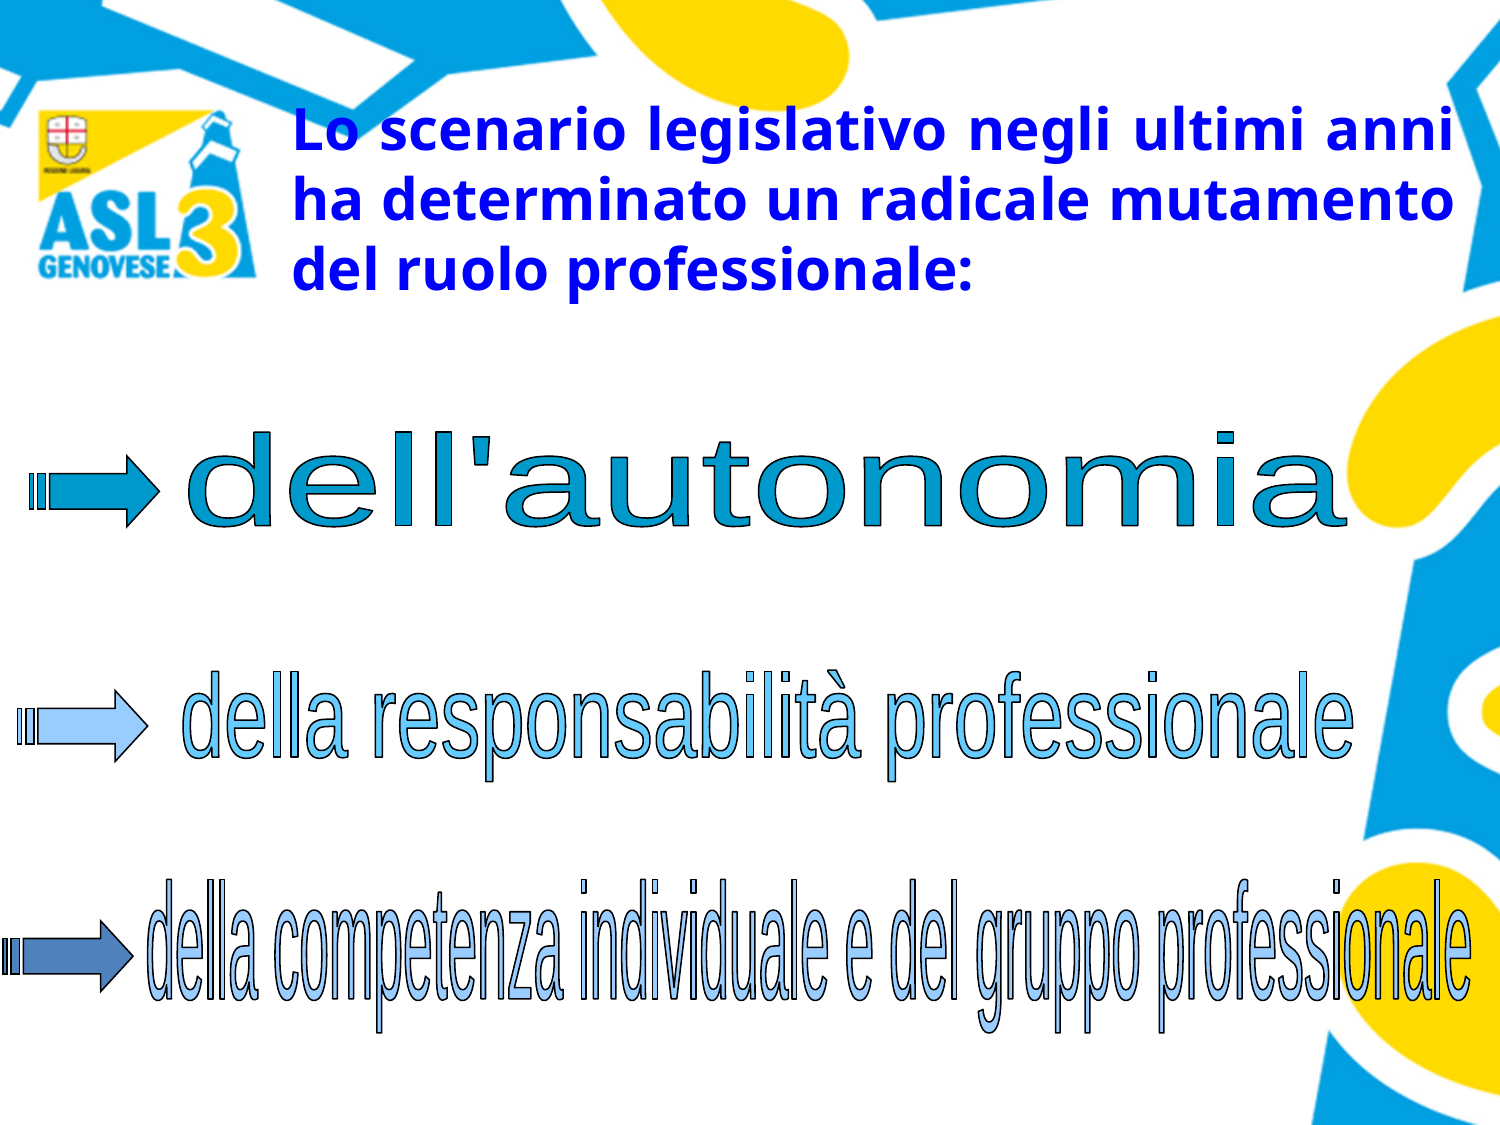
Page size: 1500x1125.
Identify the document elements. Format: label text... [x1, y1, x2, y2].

text_box della competenza individuale e del gruppo professionale [701, 879, 726, 1001]
text_box della responsabilità professionale [795, 680, 816, 759]
text_box della responsabilità professionale [306, 693, 348, 759]
text_box della responsabilità professionale [1023, 693, 1061, 759]
text_box della competenza individuale e del gruppo professionale [449, 910, 475, 1001]
text_box [29, 473, 34, 510]
text_box della competenza individuale e del gruppo professionale [1233, 879, 1248, 999]
text_box della responsabilità professionale [956, 693, 995, 759]
text_box dell'autonomia [960, 456, 1047, 527]
text_box della competenza individuale e del gruppo professionale [732, 911, 756, 1001]
text_box della competenza individuale e del gruppo professionale [1085, 910, 1109, 1033]
text_box della competenza individuale e del gruppo professionale [508, 911, 531, 999]
text_box della responsabilità professionale [1315, 693, 1353, 759]
text_box dell'autonomia [703, 442, 750, 527]
text_box della competenza individuale e del gruppo professionale [230, 910, 258, 1001]
text_box della competenza individuale e del gruppo professionale [593, 910, 616, 999]
text_box della competenza individuale e del gruppo professionale [1055, 910, 1080, 1033]
text_box della competenza individuale e del gruppo professionale [1278, 910, 1302, 1001]
text_box dell'autonomia [289, 456, 376, 527]
text_box della responsabilità professionale [819, 693, 861, 759]
text_box Lo scenario legislativo negli ultimi anni ha determinato un radicale mutamento del ruolo professionale: [276, 84, 1471, 312]
text_box della responsabilità professionale [702, 671, 739, 759]
text_box [49, 455, 160, 527]
text_box della responsabilità professionale [656, 693, 698, 759]
text_box della competenza individuale e del gruppo professionale [177, 910, 203, 1001]
text_box della competenza individuale e del gruppo professionale [1025, 911, 1049, 1001]
text_box della competenza individuale e del gruppo professionale [1305, 910, 1329, 1001]
text_box della responsabilità professionale [1210, 693, 1245, 758]
text_box [25, 708, 34, 744]
text_box della competenza individuale e del gruppo professionale [1375, 910, 1399, 999]
text_box [17, 708, 22, 744]
text_box della responsabilità professionale [1164, 693, 1203, 759]
text_box dell'autonomia [758, 456, 845, 527]
text_box [3, 938, 8, 974]
text_box della responsabilità professionale [227, 693, 265, 759]
text_box della competenza individuale e del gruppo professionale [920, 910, 946, 1001]
text_box della responsabilità professionale [1106, 693, 1141, 759]
text_box della responsabilità professionale [888, 693, 924, 782]
text_box [23, 920, 134, 992]
text_box [159, 290, 1500, 456]
text_box della competenza individuale e del gruppo professionale [802, 910, 828, 1001]
text_box della competenza individuale e del gruppo professionale [1445, 910, 1471, 1001]
text_box dell'autonomia [435, 432, 452, 526]
text_box della competenza individuale e del gruppo professionale [846, 910, 872, 1001]
text_box della responsabilità professionale [485, 693, 522, 782]
text_box della competenza individuale e del gruppo professionale [433, 892, 448, 1001]
text_box della competenza individuale e del gruppo professionale [1249, 910, 1275, 1001]
text_box dell'autonomia [188, 432, 271, 527]
text_box [37, 690, 148, 762]
text_box della responsabilità professionale [1066, 693, 1102, 759]
text_box dell'autonomia [473, 436, 490, 465]
text_box della competenza individuale e del gruppo professionale [535, 910, 564, 1001]
text_box della responsabilità professionale [574, 693, 608, 758]
text_box della competenza individuale e del gruppo professionale [661, 911, 688, 999]
text_box della competenza individuale e del gruppo professionale [1008, 910, 1022, 999]
text_box della competenza individuale e del gruppo professionale [274, 910, 298, 1001]
text_box dell'autonomia [611, 457, 689, 527]
text_box della responsabilità professionale [399, 693, 438, 759]
text_box della responsabilità professionale [273, 671, 281, 758]
text_box della competenza individuale e del gruppo professionale [891, 879, 916, 1001]
text_box della responsabilità professionale [375, 693, 396, 758]
text_box [37, 473, 46, 510]
text_box della competenza individuale e del gruppo professionale [1344, 910, 1370, 1001]
text_box della competenza individuale e del gruppo professionale [1403, 910, 1432, 1001]
text_box della responsabilità professionale [615, 693, 650, 759]
text_box della competenza individuale e del gruppo professionale [376, 910, 401, 1033]
text_box della responsabilità professionale [998, 671, 1021, 758]
text_box della competenza individuale e del gruppo professionale [1159, 910, 1184, 1033]
text_box della competenza individuale e del gruppo professionale [621, 879, 646, 1001]
text_box dell'autonomia [506, 456, 600, 527]
text_box dell'autonomia [1253, 456, 1347, 527]
text_box della competenza individuale e del gruppo professionale [301, 910, 327, 1001]
text_box dell'autonomia [395, 432, 412, 526]
text_box della responsabilità professionale [932, 693, 953, 758]
text_box della competenza individuale e del gruppo professionale [480, 910, 504, 999]
text_box dell'autonomia [1066, 456, 1194, 526]
text_box della competenza individuale e del gruppo professionale [1188, 910, 1203, 999]
text_box della responsabilità professionale [1299, 671, 1307, 758]
text_box della responsabilità professionale [183, 671, 219, 759]
text_box dell'autonomia [1217, 457, 1234, 526]
text_box della responsabilità professionale [442, 693, 478, 759]
text_box della responsabilità professionale [1253, 693, 1295, 759]
text_box della competenza individuale e del gruppo professionale [760, 910, 789, 1001]
text_box della competenza individuale e del gruppo professionale [147, 879, 172, 1001]
text_box della responsabilità professionale [764, 671, 772, 758]
text_box della competenza individuale e del gruppo professionale [1113, 910, 1139, 1001]
text_box dell'autonomia [864, 456, 942, 526]
text_box della competenza individuale e del gruppo professionale [405, 910, 431, 1001]
text_box della responsabilità professionale [527, 693, 566, 759]
text_box [11, 938, 20, 974]
text_box della competenza individuale e del gruppo professionale [1205, 910, 1231, 1001]
text_box della competenza individuale e del gruppo professionale [332, 910, 370, 999]
text_box della responsabilità professionale [291, 671, 299, 758]
text_box della competenza individuale e del gruppo professionale [977, 910, 1002, 1033]
